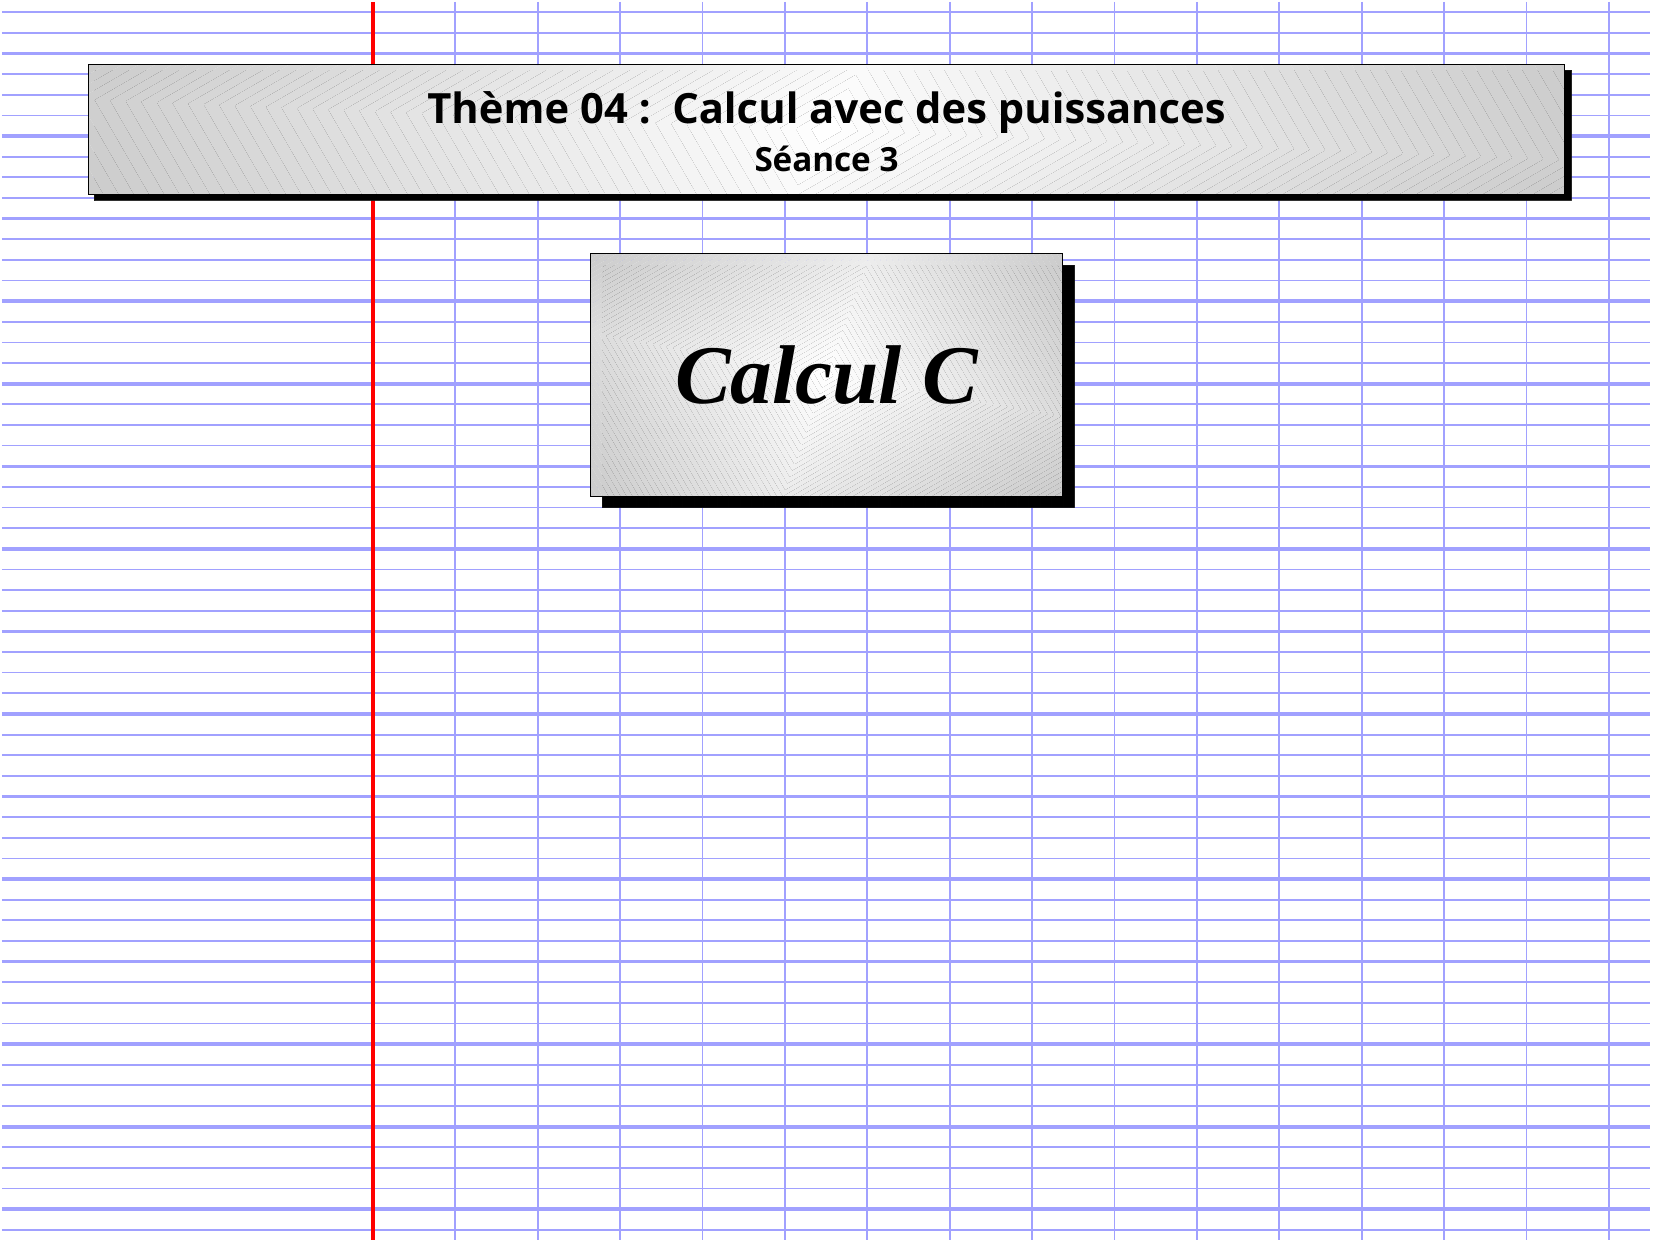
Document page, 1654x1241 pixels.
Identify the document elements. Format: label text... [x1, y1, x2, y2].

text_box Thème 04 : Calcul avec des puissances Séance 3 [88, 64, 1565, 195]
picture [0, 0, 1654, 1241]
text_box Calcul C [590, 253, 1063, 497]
